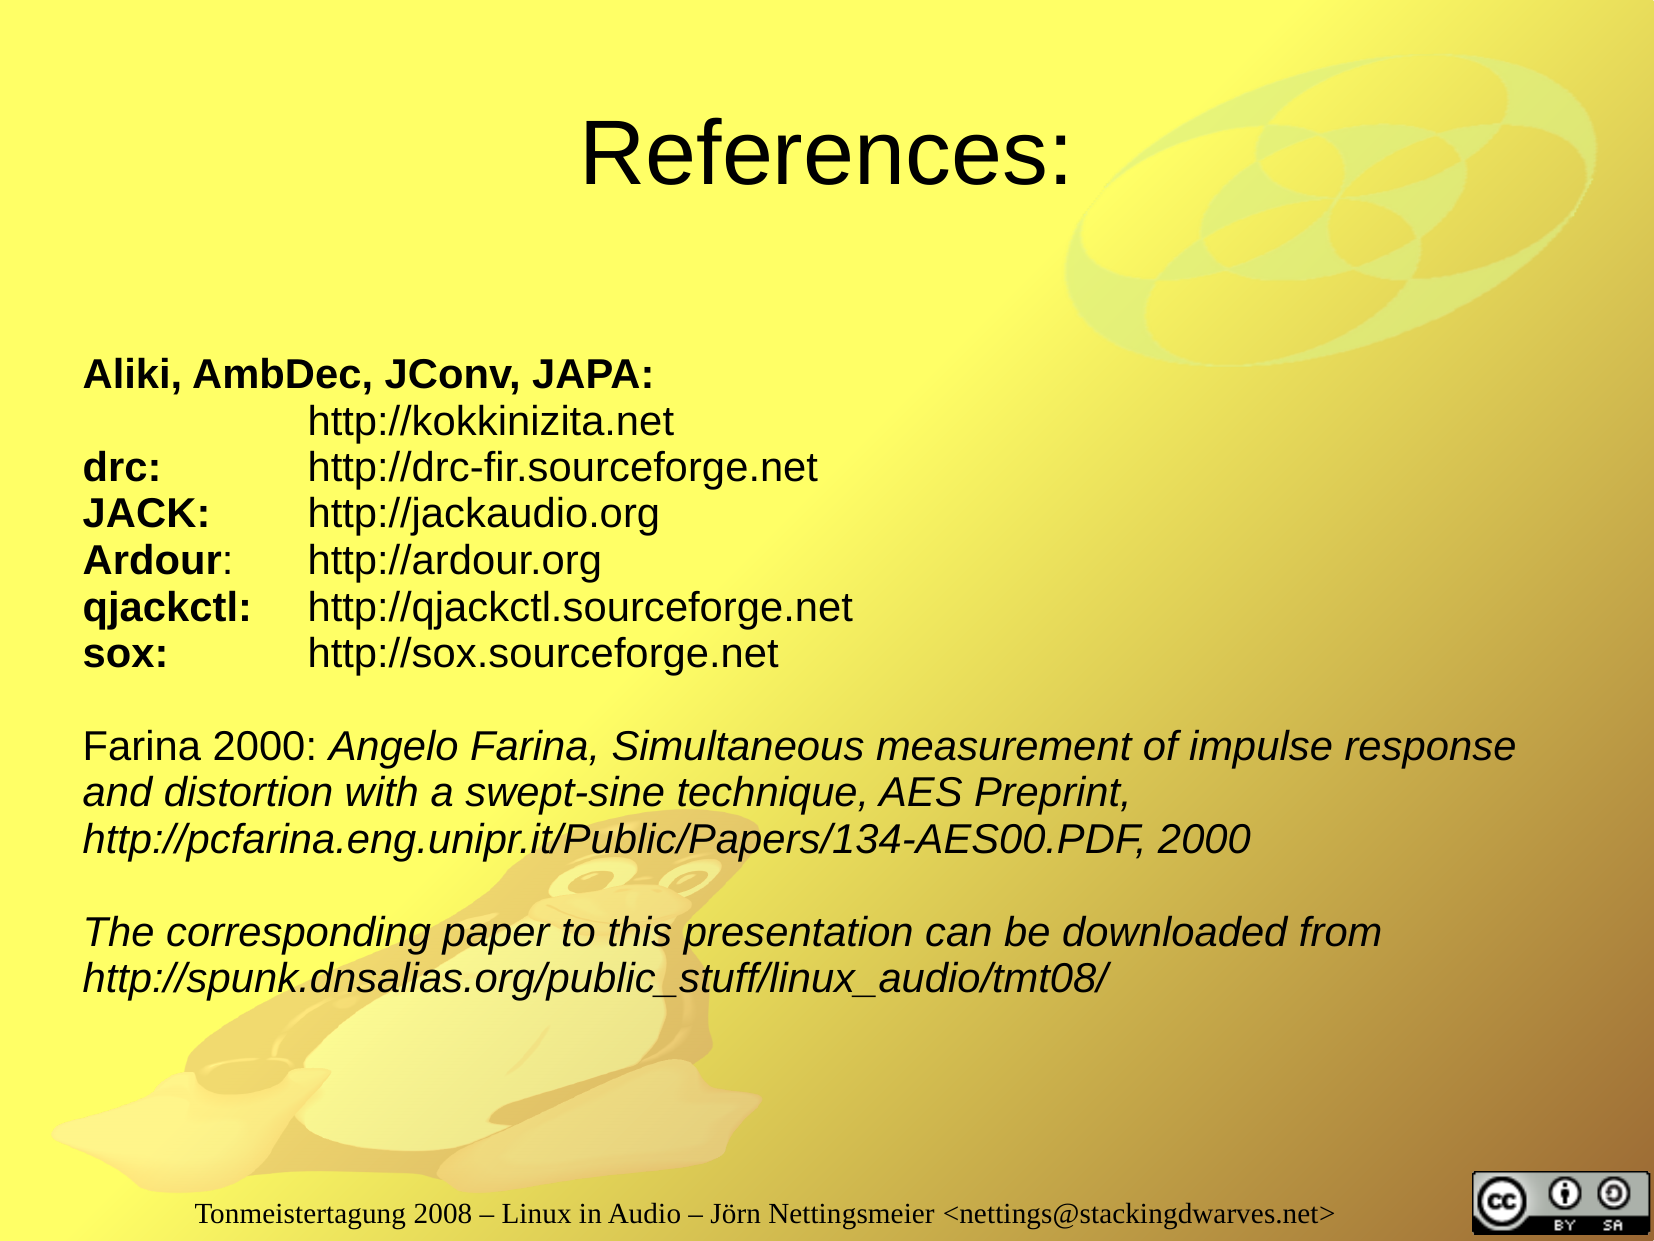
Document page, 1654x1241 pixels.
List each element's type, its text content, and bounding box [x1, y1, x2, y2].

subtitle Aliki, AmbDec, JConv, JAPA: http://kokkinizita.net drc: http://drc-fir.sourceforge.net JACK: http://jackaudio.org Ardour: http://ardour.org qjackctl: http://qjackctl.sourceforge.net sox: http://sox.sourceforge.net Farina 2000: Angelo Farina, Simultaneous measurement of impulse response and distortion with a swept-sine technique, AES Preprint, http://pcfarina.eng.unipr.it/Public/Papers/134‑AES00.PDF, 2000 The corresponding paper to this presentation can be downloaded from http://spunk.dnsalias.org/public_stuff/linux_audio/tmt08/ [82, 297, 1571, 1102]
picture [1472, 1171, 1651, 1235]
title References: [82, 49, 1571, 257]
